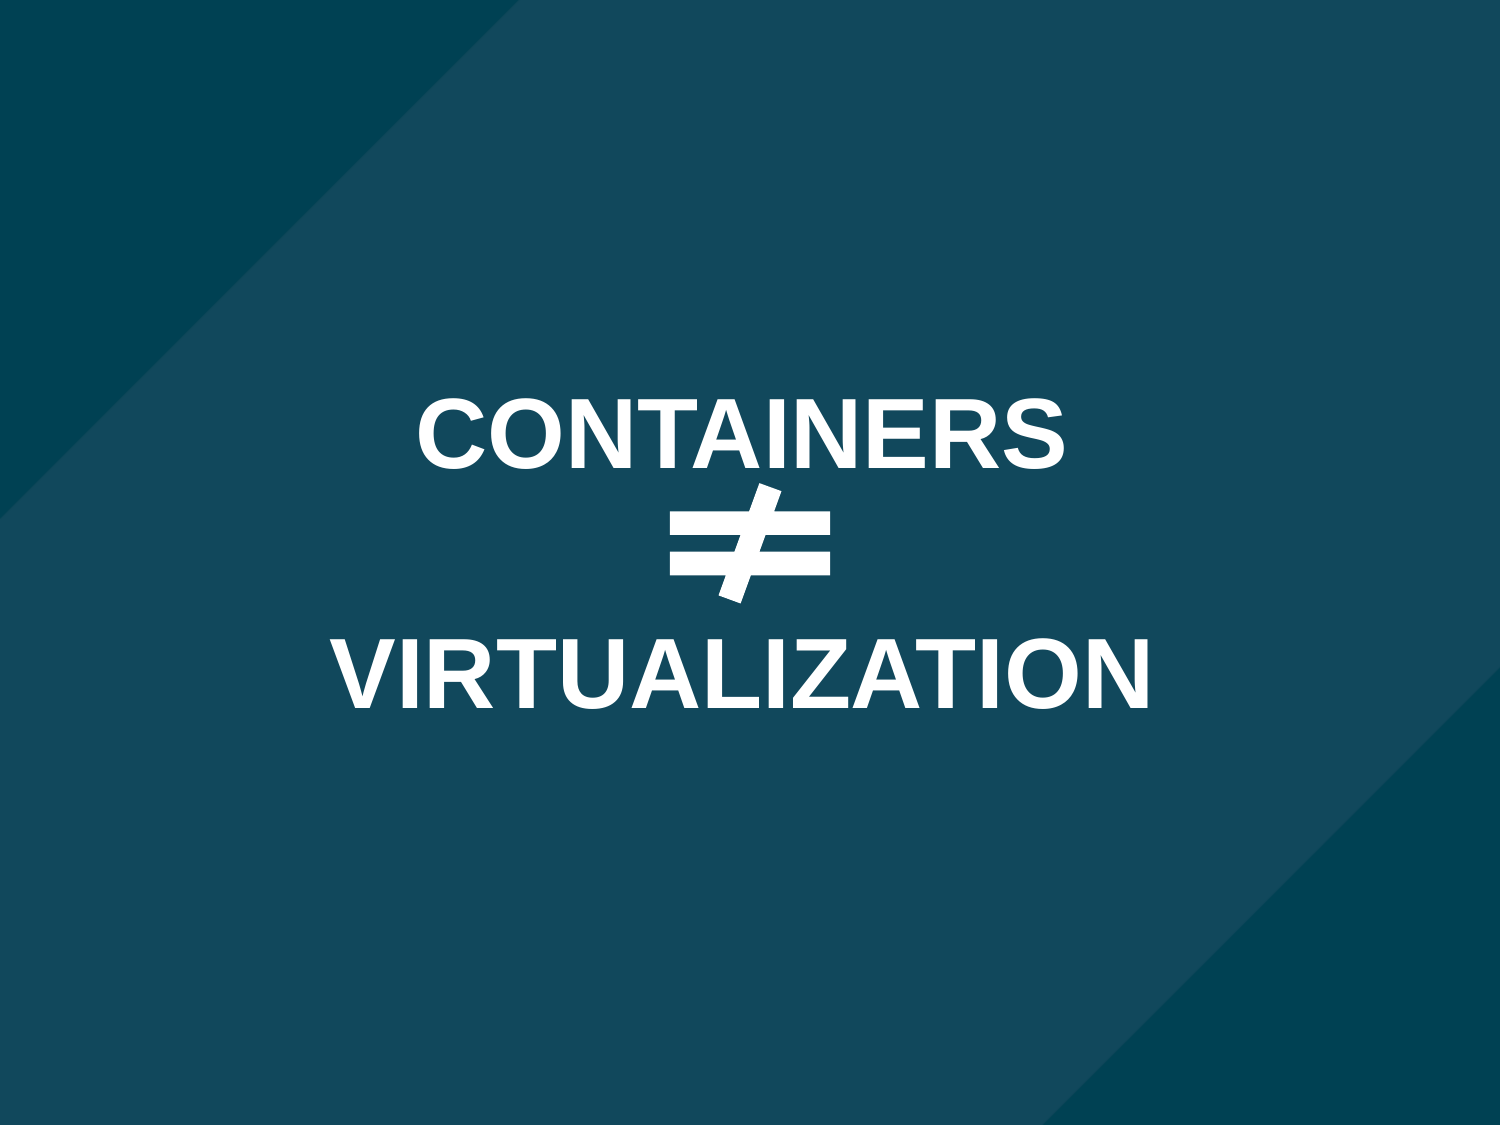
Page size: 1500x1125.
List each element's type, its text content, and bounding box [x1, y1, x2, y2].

picture [0, 0, 1500, 1125]
picture [580, 691, 606, 698]
text_box [669, 483, 831, 604]
picture [1028, 691, 1057, 698]
title CONTAINERS VIRTUALIZATION [57, 353, 1456, 691]
